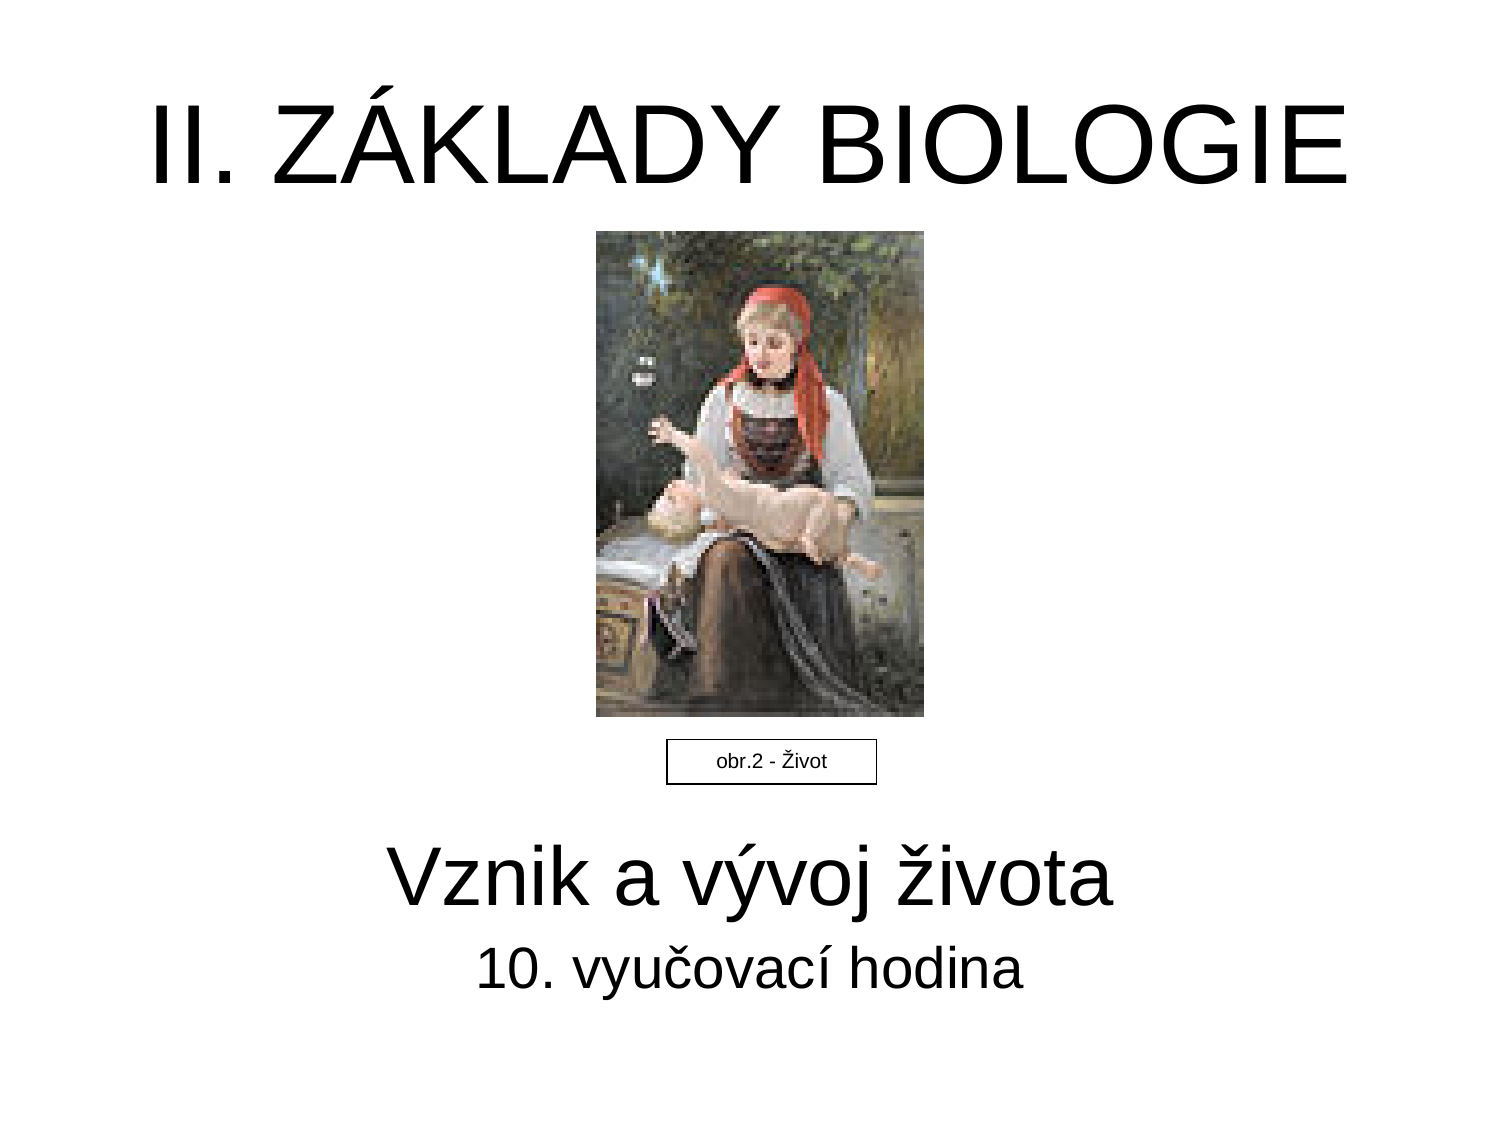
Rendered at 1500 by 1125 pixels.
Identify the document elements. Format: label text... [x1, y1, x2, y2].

text_box obr.2 - Život [667, 739, 877, 785]
list Vznik a vývoj života 10. vyučovací hodina [75, 262, 1426, 1077]
title II. ZÁKLADY BIOLOGIE [75, 45, 1426, 233]
picture [596, 231, 924, 717]
